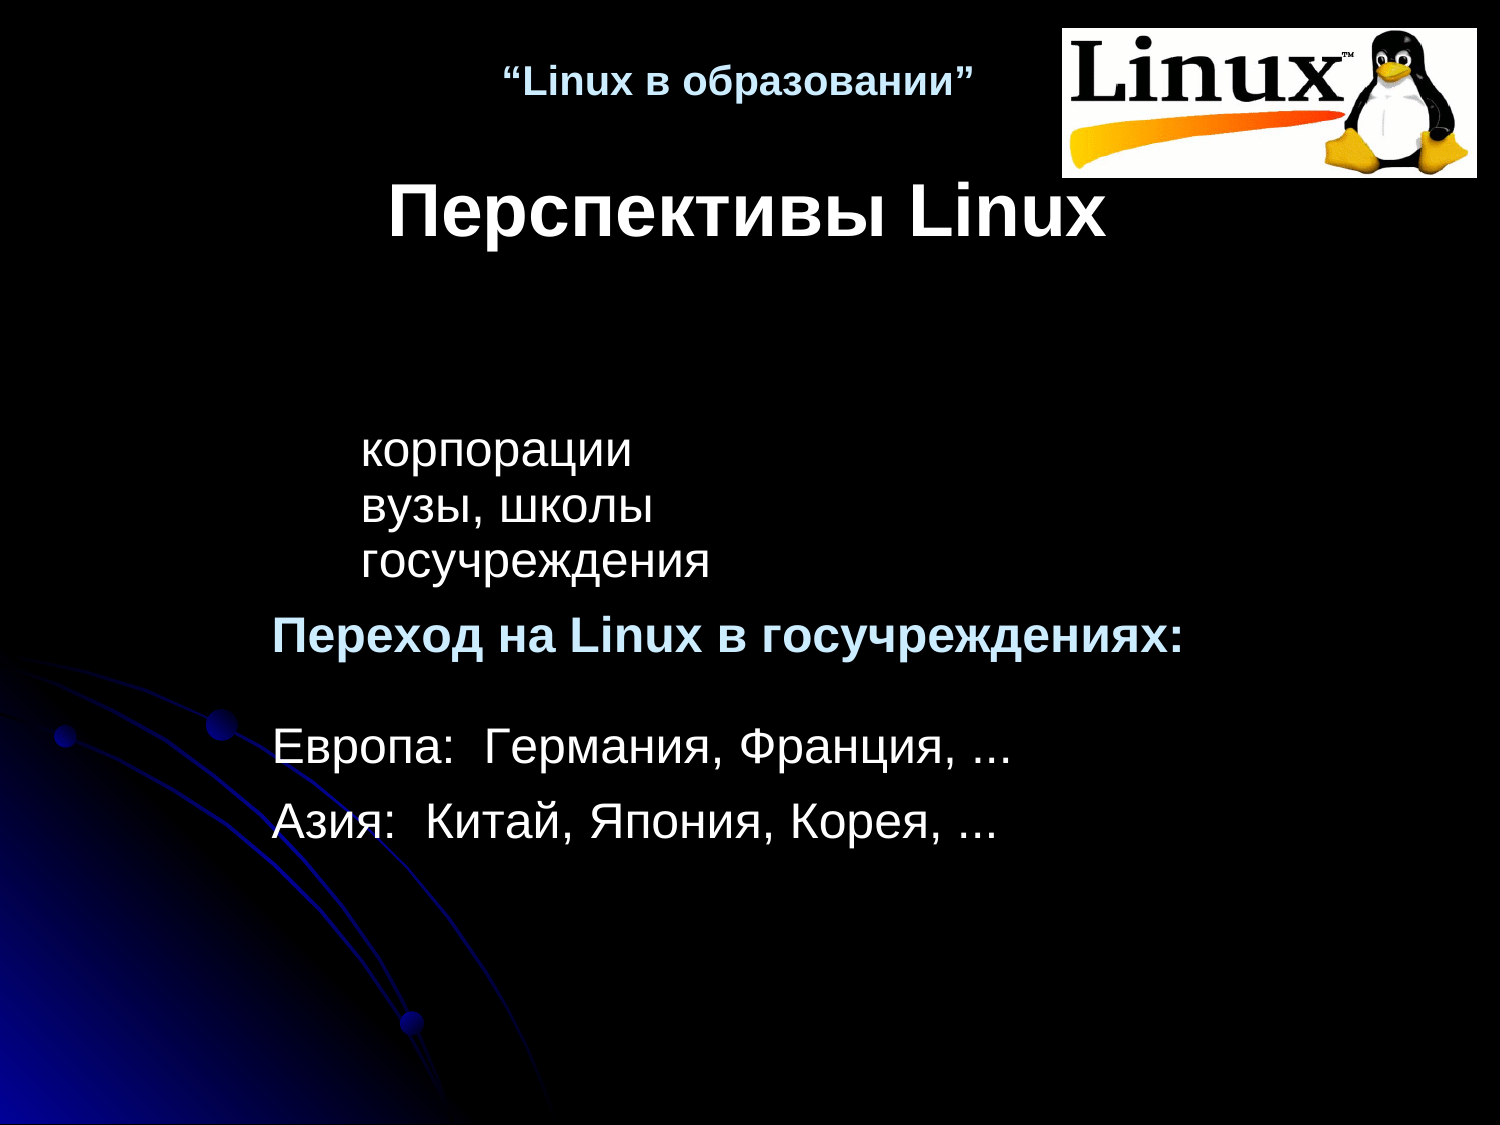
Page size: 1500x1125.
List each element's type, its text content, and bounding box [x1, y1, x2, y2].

picture [1062, 28, 1477, 178]
text_box “Linux в образовании” [442, 49, 1034, 114]
text_box Перспективы Linux [372, 160, 1124, 261]
text_box корпорации вузы, школы госучреждения Переход на Linux в госучреждениях: Европа: Германия, Франция, ... Азия: Китай, Япония, Корея, ... [271, 413, 1186, 857]
